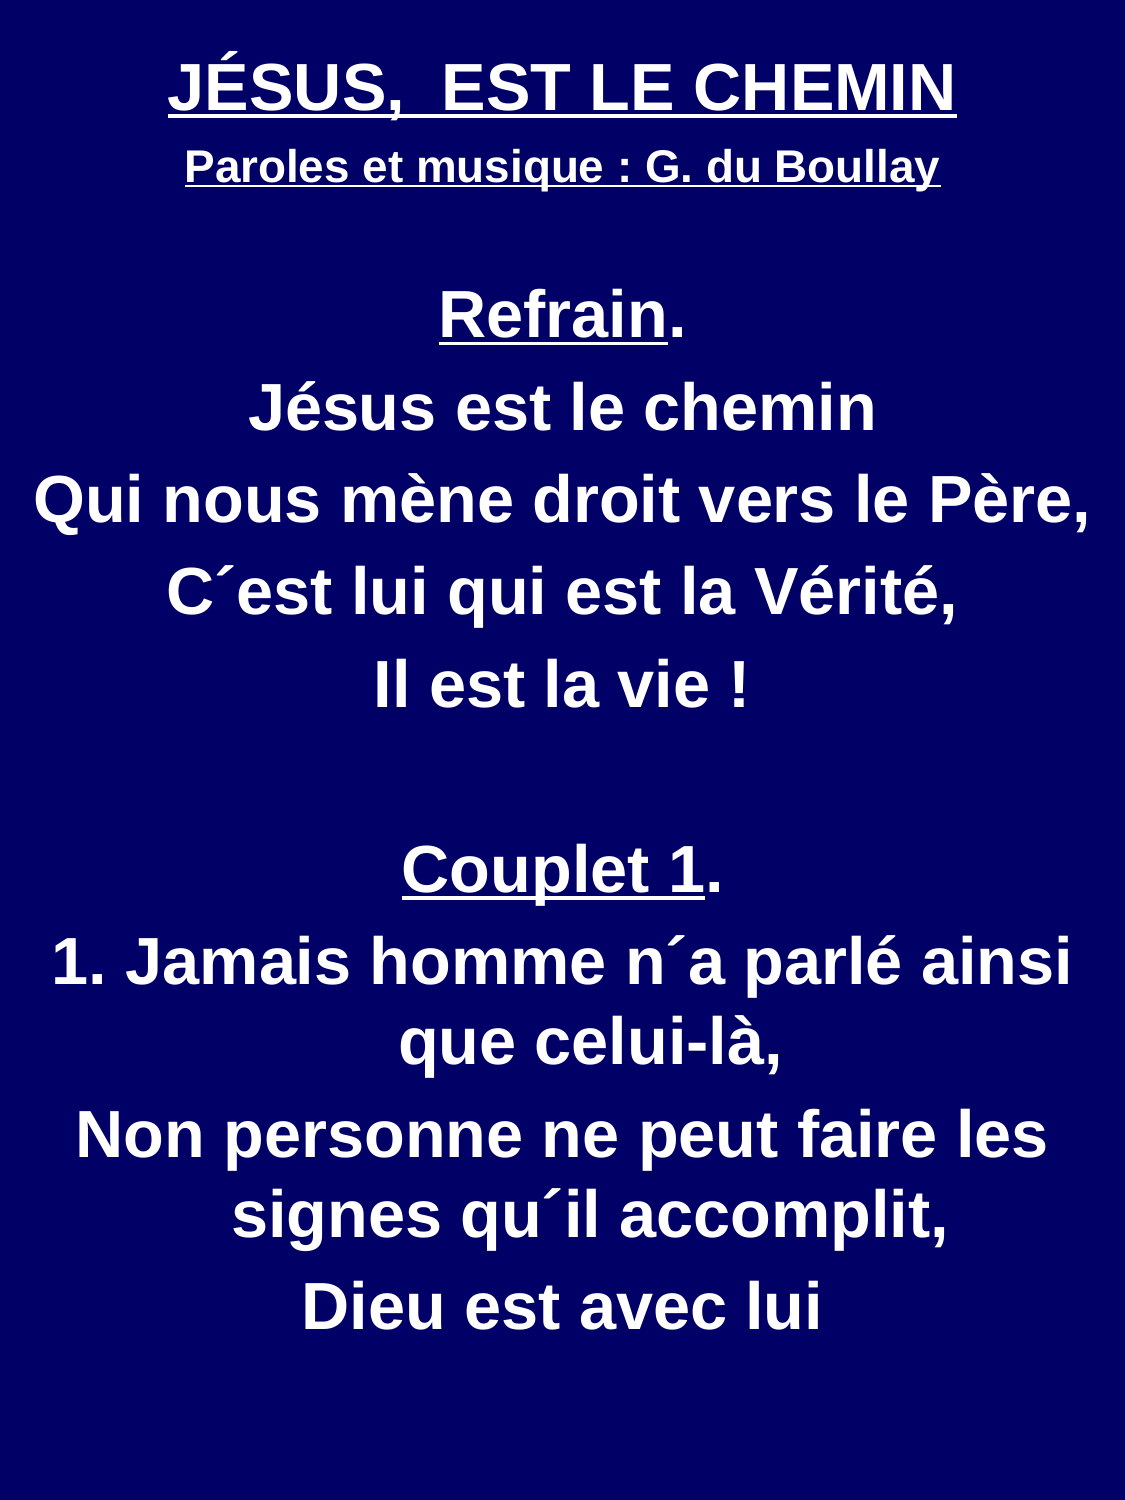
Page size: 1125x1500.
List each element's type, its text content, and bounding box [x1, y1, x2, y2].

text_box JÉSUS, EST LE CHEMIN Paroles et musique : G. du Boullay Refrain. Jésus est le chemin Qui nous mène droit vers le Père, C´est lui qui est la Vérité, Il est la vie ! Couplet 1. 1. Jamais homme n´a parlé ainsi que celui-là, Non personne ne peut faire les signes qu´il accomplit, Dieu est avec lui [0, 36, 1125, 1359]
